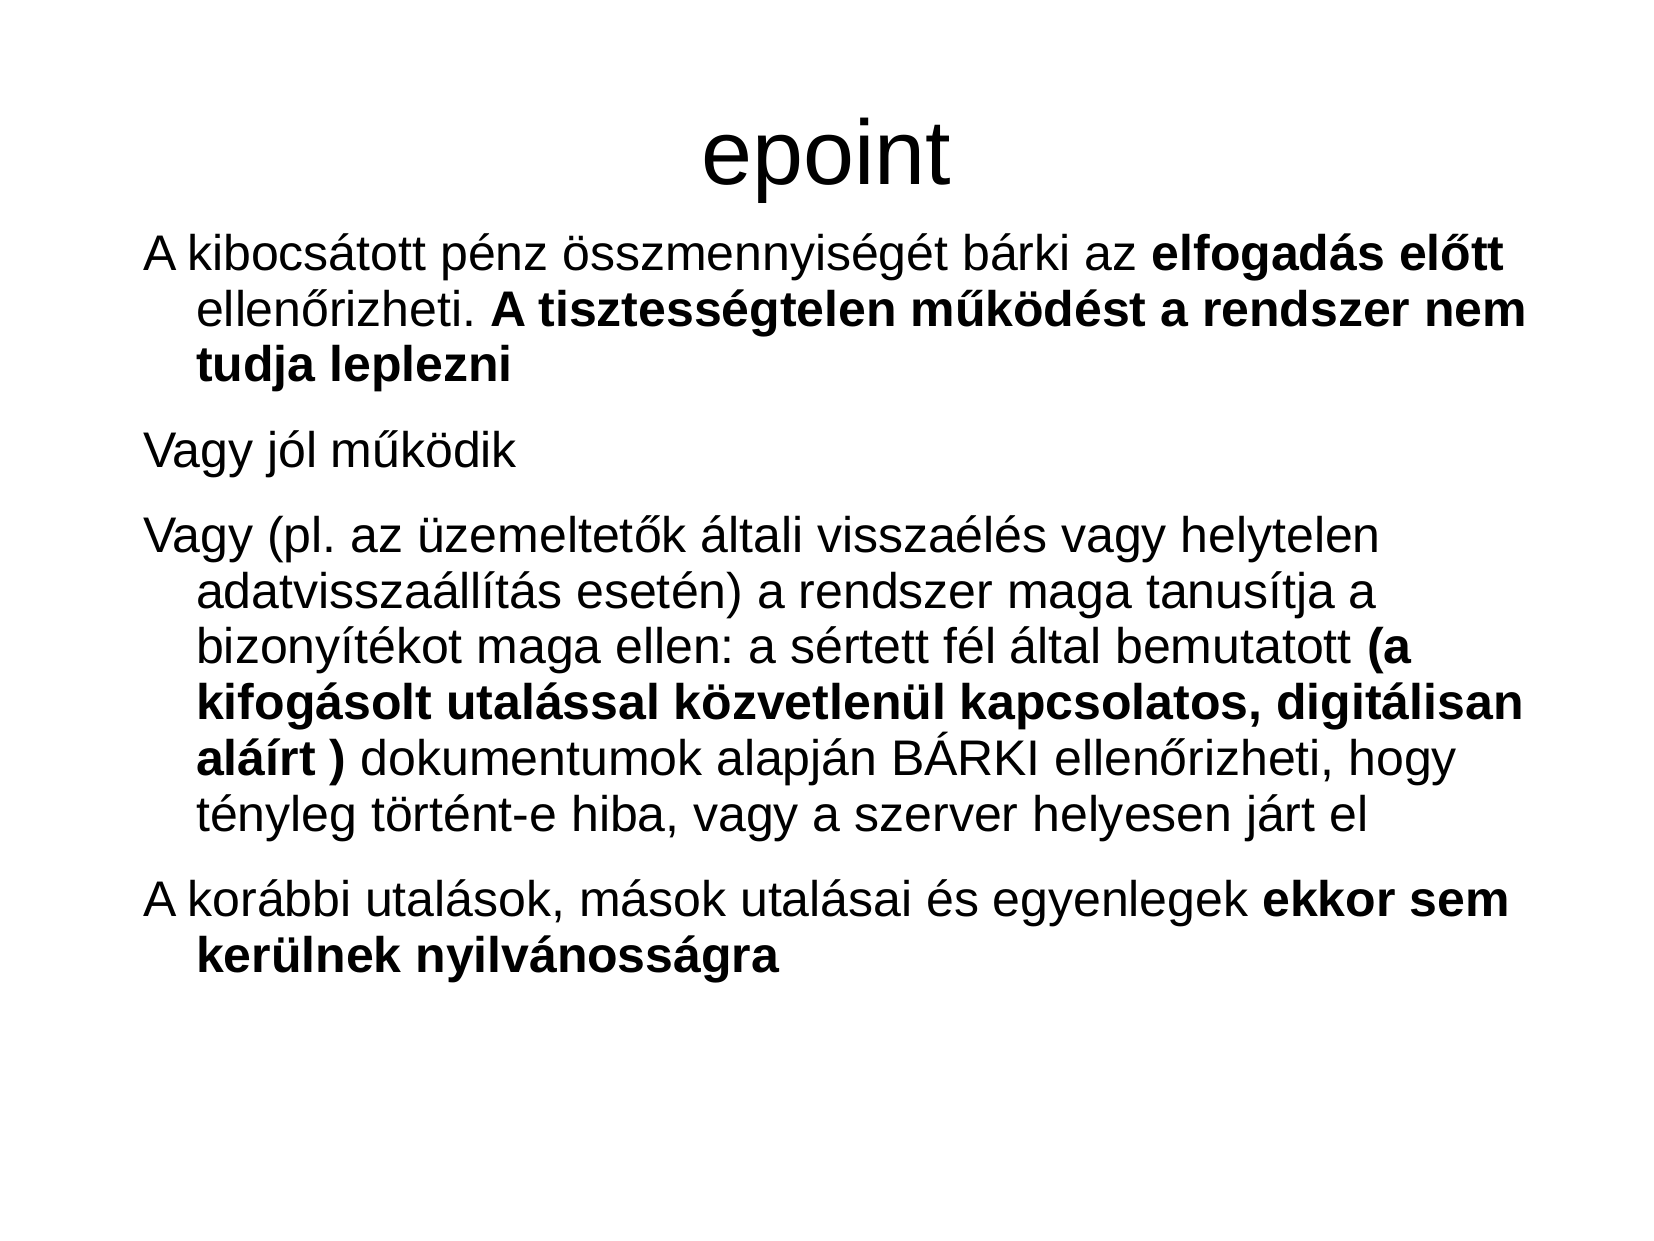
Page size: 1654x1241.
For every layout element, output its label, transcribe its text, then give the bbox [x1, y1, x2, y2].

title epoint [82, 49, 1571, 257]
list A kibocsátott pénz összmennyiségét bárki az elfogadás előtt ellenőrizheti. A tisztességtelen működést a rendszer nem tudja leplezni Vagy jól működik Vagy (pl. az üzemeltetők általi visszaélés vagy helytelen adatvisszaállítás esetén) a rendszer maga tanusítja a bizonyítékot maga ellen: a sértett fél által bemutatott (a kifogásolt utalással közvetlenül kapcsolatos, digitálisan aláírt ) dokumentumok alapján BÁRKI ellenőrizheti, hogy tényleg történt-e hiba, vagy a szerver helyesen járt el A korábbi utalások, mások utalásai és egyenlegek ekkor sem kerülnek nyilvánosságra [125, 225, 1538, 1201]
